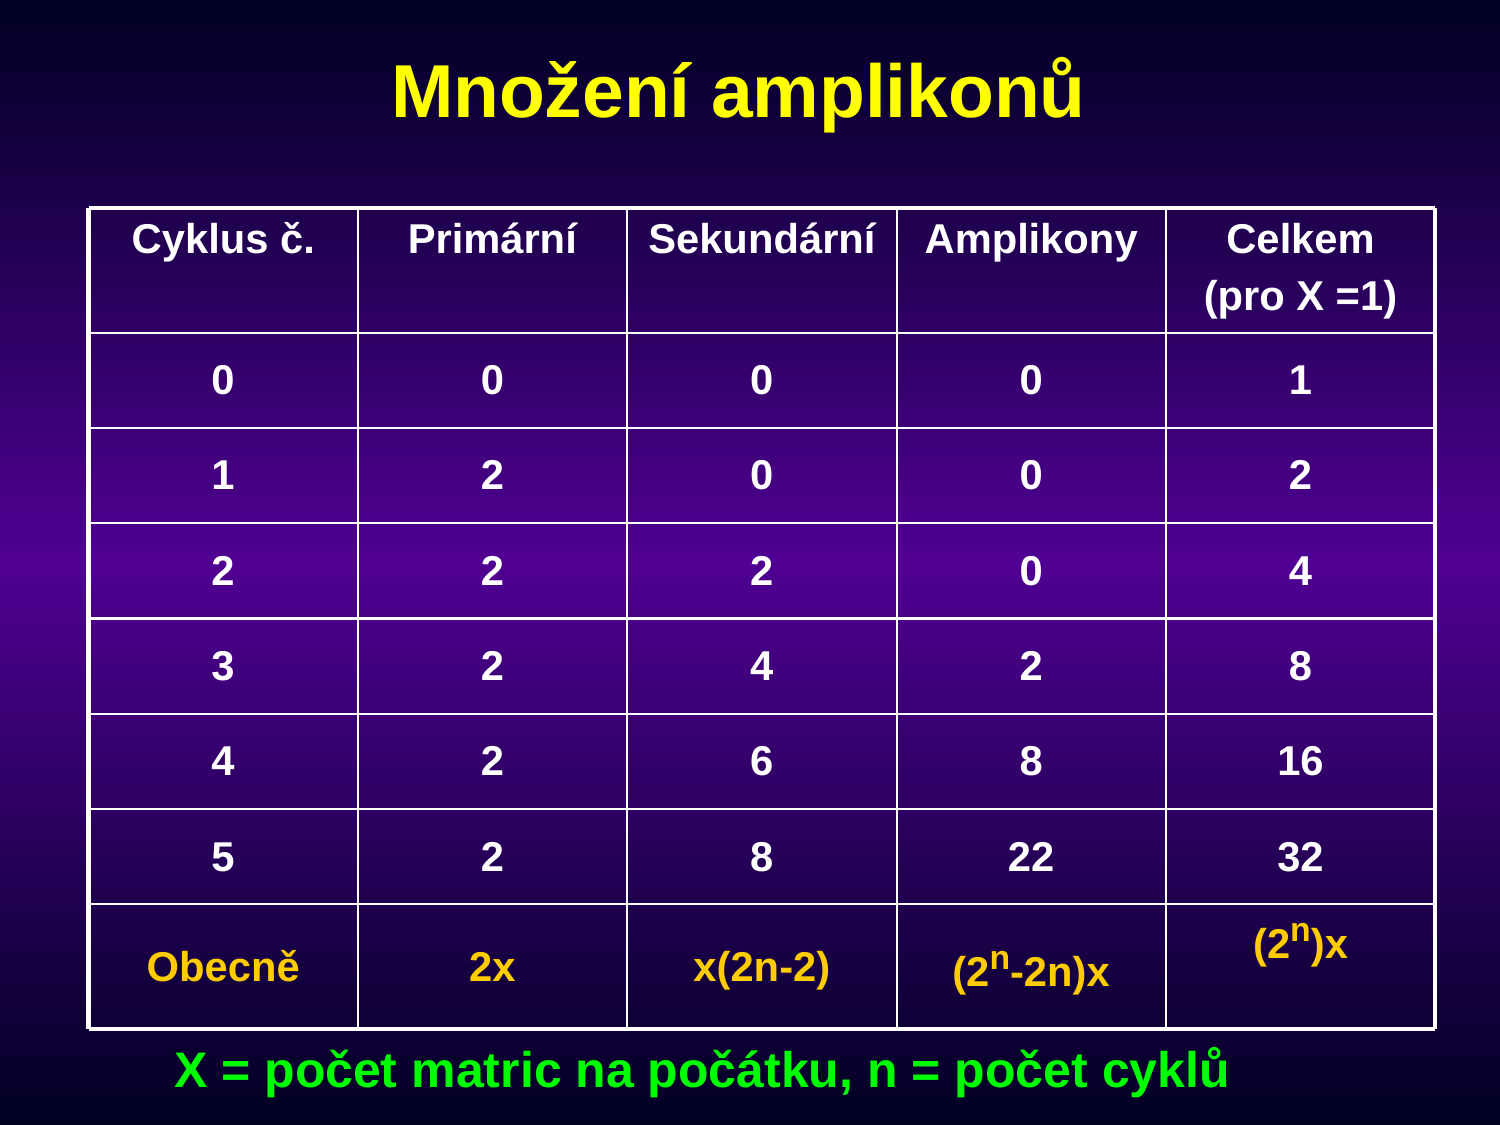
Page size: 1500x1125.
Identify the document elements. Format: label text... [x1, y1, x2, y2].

text_box 16 [1167, 715, 1433, 808]
text_box 5 [91, 810, 357, 903]
text_box 2 [359, 524, 626, 617]
title Množení amplikonů [64, 35, 1413, 149]
text_box Amplikony [898, 210, 1165, 332]
text_box 22 [898, 810, 1165, 903]
text_box 8 [1167, 620, 1433, 713]
text_box 2 [359, 429, 626, 522]
text_box (2n)x [1167, 905, 1433, 1027]
text_box 32 [1167, 810, 1433, 903]
text_box 2 [628, 524, 896, 617]
text_box 0 [898, 429, 1165, 522]
text_box 2 [359, 715, 626, 808]
text_box Primární [359, 210, 626, 332]
text_box 0 [898, 524, 1165, 617]
text_box 8 [628, 810, 896, 903]
text_box 4 [91, 715, 357, 808]
text_box 1 [91, 429, 357, 522]
text_box 3 [91, 620, 357, 713]
text_box Cyklus č. [91, 210, 357, 332]
text_box Celkem (pro X =1) [1167, 210, 1433, 332]
text_box Sekundární [628, 210, 896, 332]
text_box 0 [628, 334, 896, 427]
text_box 0 [359, 334, 626, 427]
text_box 2 [1167, 429, 1433, 522]
text_box x(2n-2) [628, 905, 896, 1027]
text_box 6 [628, 715, 896, 808]
text_box 2x [359, 905, 626, 1027]
text_box 2 [91, 524, 357, 617]
text_box 4 [628, 620, 896, 713]
text_box 2 [359, 620, 626, 713]
text_box 2 [359, 810, 626, 903]
text_box 8 [898, 715, 1165, 808]
text_box (2n-2n)x [898, 905, 1165, 1027]
text_box 0 [91, 334, 357, 427]
text_box 1 [1167, 334, 1433, 427]
text_box X = počet matric na počátku, n = počet cyklů [159, 1034, 1436, 1107]
text_box 4 [1167, 524, 1433, 617]
text_box 0 [628, 429, 896, 522]
text_box 2 [898, 620, 1165, 713]
text_box Obecně [91, 905, 357, 1027]
text_box 0 [898, 334, 1165, 427]
